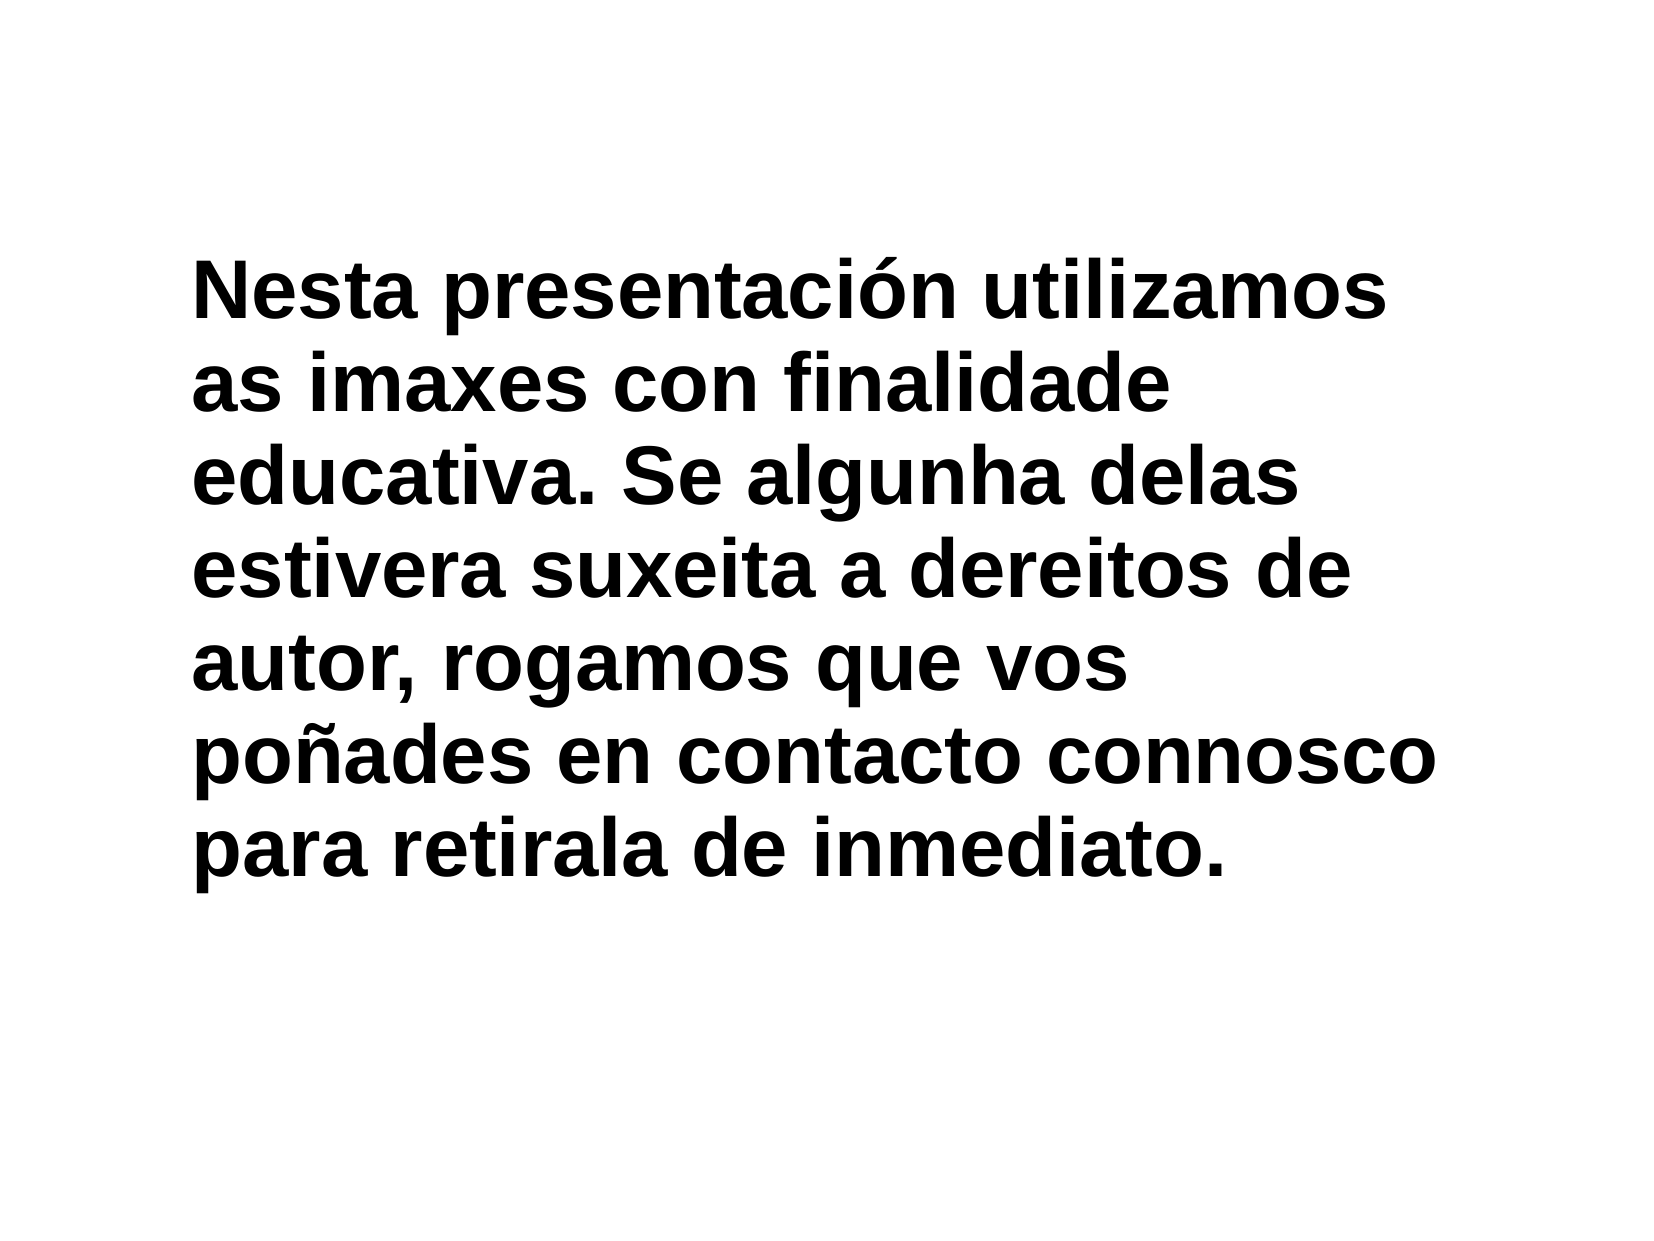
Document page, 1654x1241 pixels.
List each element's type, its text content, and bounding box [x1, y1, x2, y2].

text_box Nesta presentación utilizamos as imaxes con finalidade educativa. Se algunha delas estivera suxeita a dereitos de autor, rogamos que vos poñades en contacto connosco para retirala de inmediato. [177, 236, 1506, 903]
